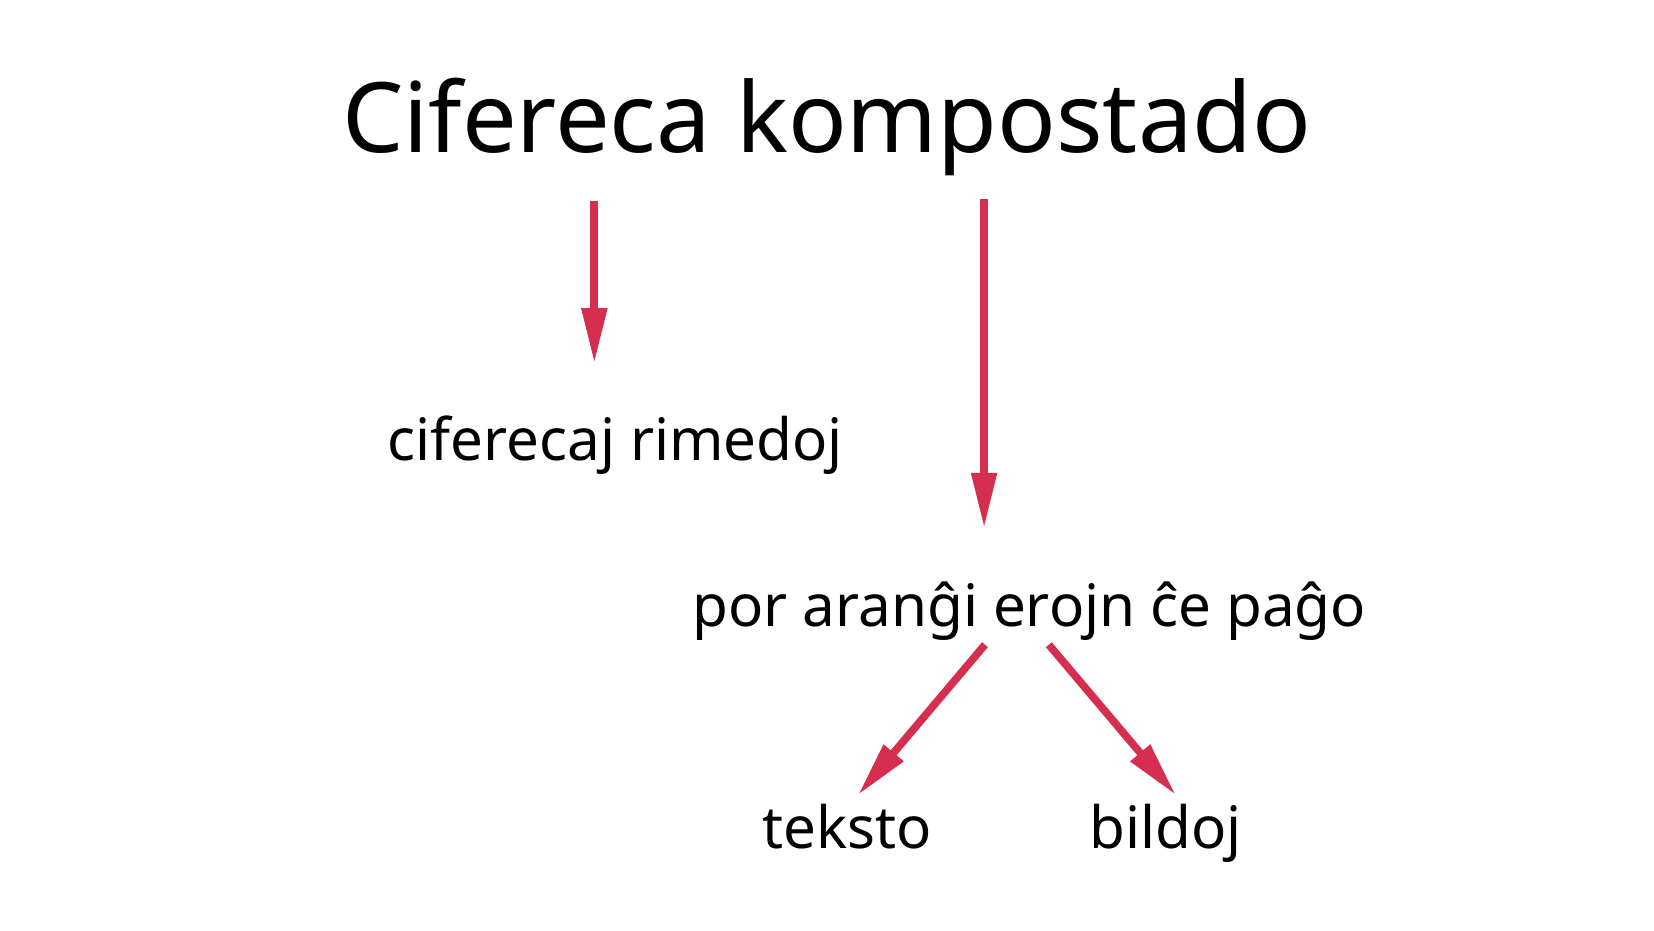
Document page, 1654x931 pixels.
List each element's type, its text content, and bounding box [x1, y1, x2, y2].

text_box bildoj [1072, 778, 1260, 868]
text_box ciferecaj rimedoj [373, 390, 809, 479]
text_box teksto [753, 778, 941, 867]
title Cifereca kompostado [82, 37, 1571, 193]
text_box por aranĝi erojn ĉe paĝo [678, 556, 1294, 645]
